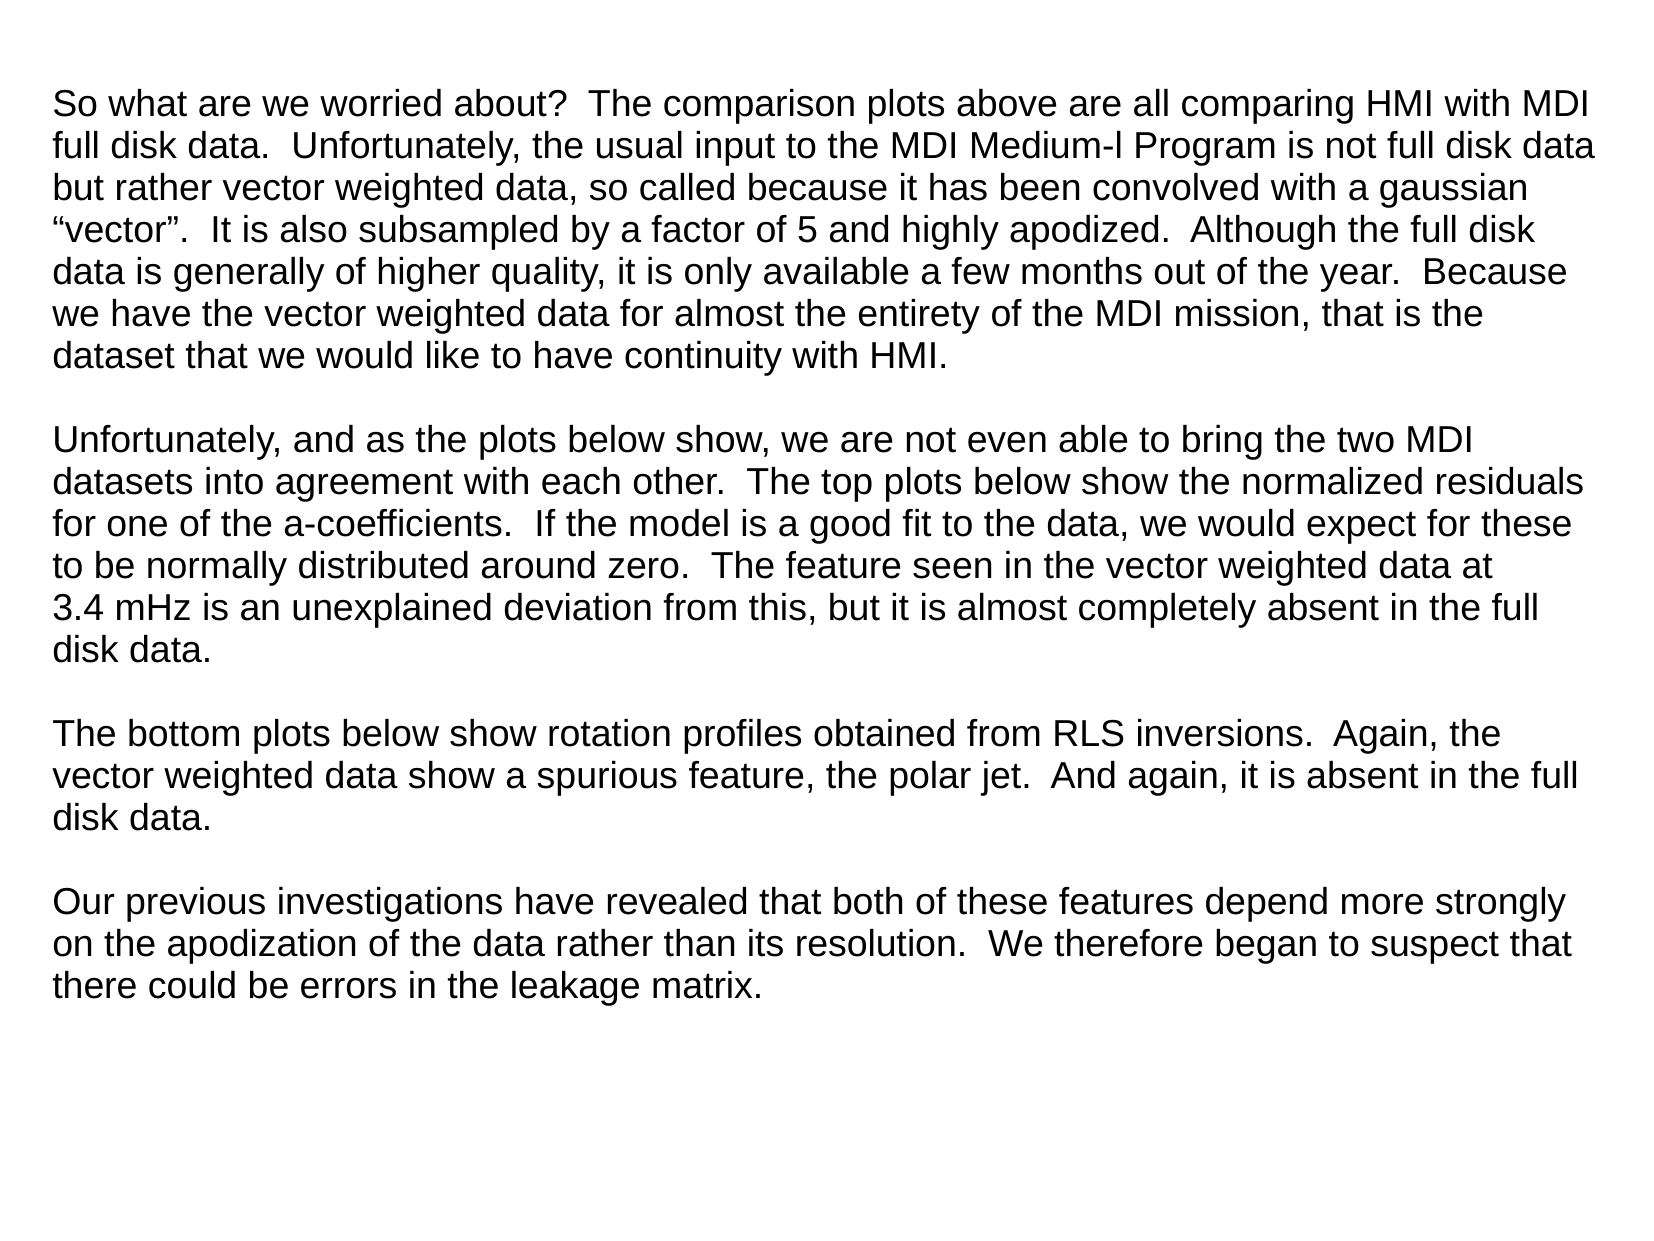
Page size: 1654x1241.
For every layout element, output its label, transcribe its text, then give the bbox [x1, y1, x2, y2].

text_box So what are we worried about? The comparison plots above are all comparing HMI with MDI full disk data. Unfortunately, the usual input to the MDI Medium-l Program is not full disk data but rather vector weighted data, so called because it has been convolved with a gaussian “vector”. It is also subsampled by a factor of 5 and highly apodized. Although the full disk data is generally of higher quality, it is only available a few months out of the year. Because we have the vector weighted data for almost the entirety of the MDI mission, that is the dataset that we would like to have continuity with HMI. Unfortunately, and as the plots below show, we are not even able to bring the two MDI datasets into agreement with each other. The top plots below show the normalized residuals for one of the a-coefficients. If the model is a good fit to the data, we would expect for these to be normally distributed around zero. The feature seen in the vector weighted data at 3.4 mHz is an unexplained deviation from this, but it is almost completely absent in the full disk data. The bottom plots below show rotation profiles obtained from RLS inversions. Again, the vector weighted data show a spurious feature, the polar jet. And again, it is absent in the full disk data. Our previous investigations have revealed that both of these features depend more strongly on the apodization of the data rather than its resolution. We therefore began to suspect that there could be errors in the leakage matrix. [37, 75, 1613, 1014]
